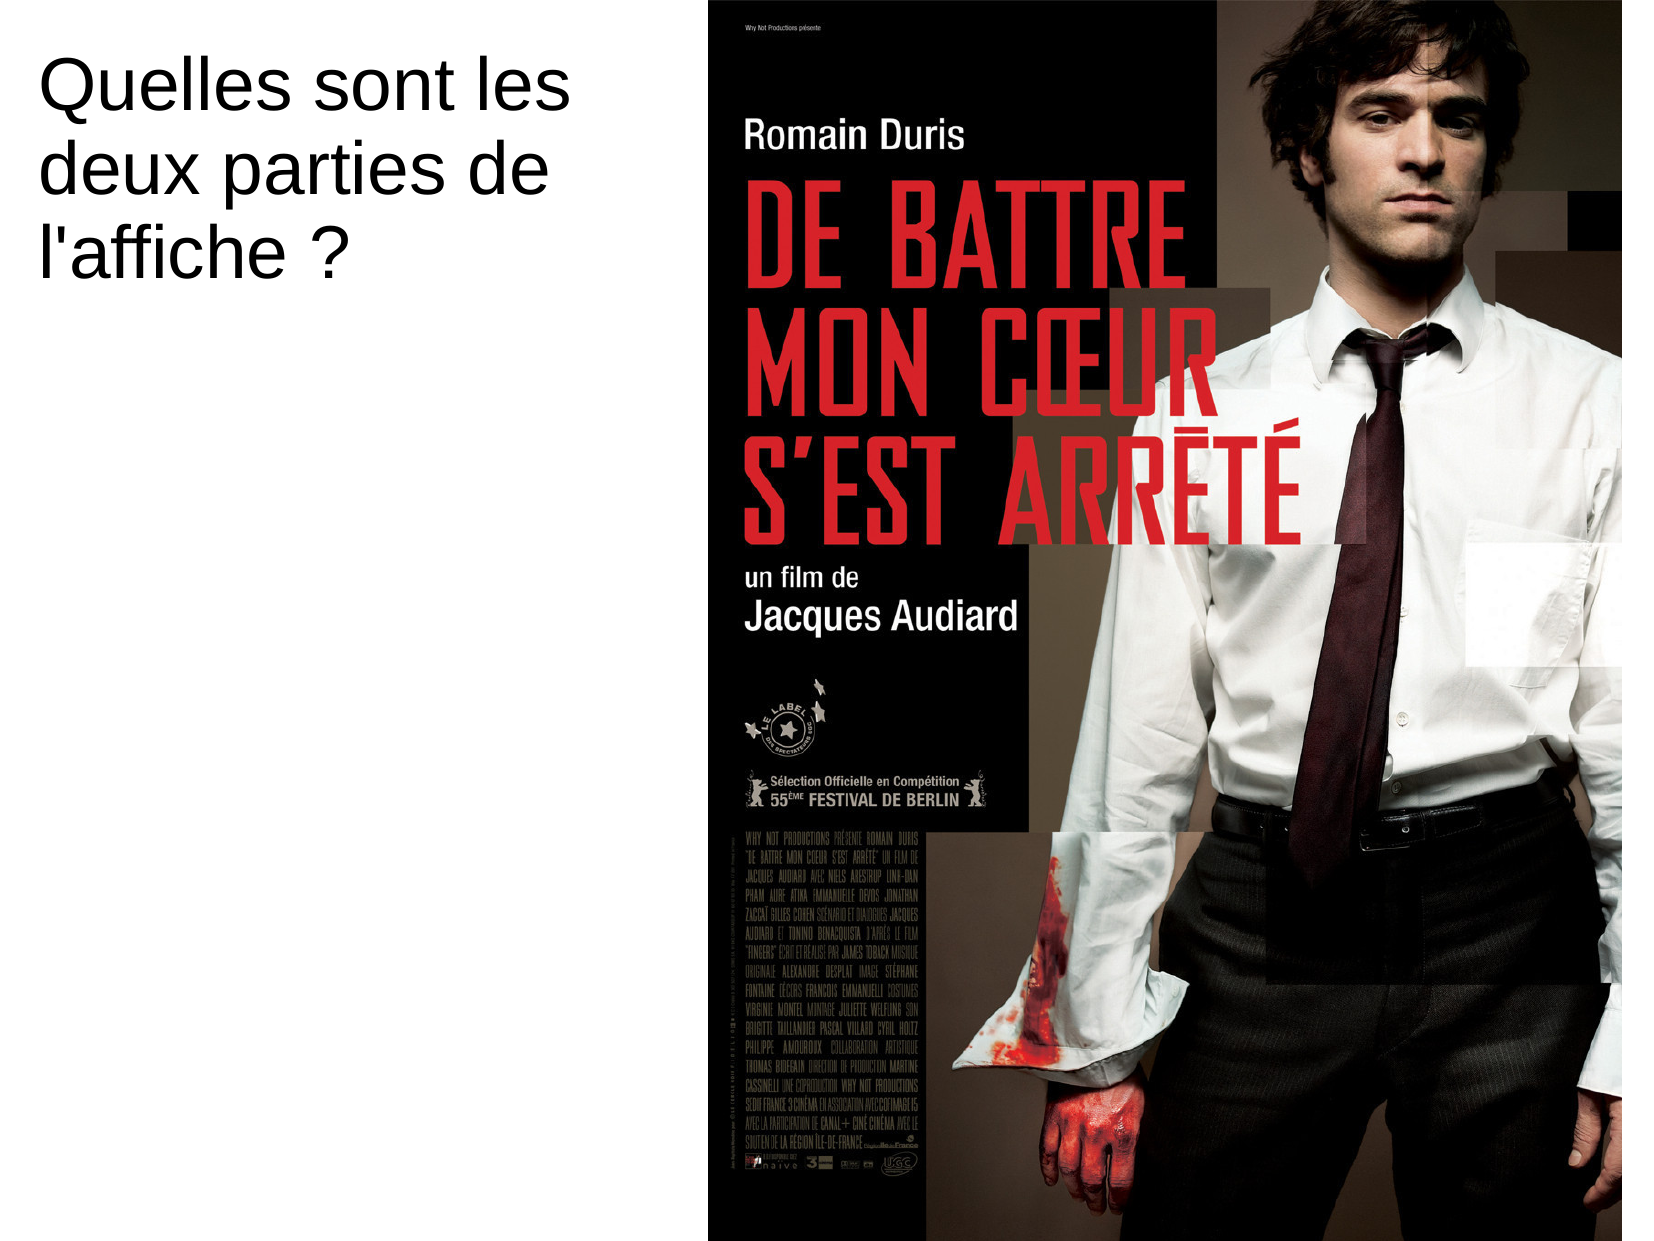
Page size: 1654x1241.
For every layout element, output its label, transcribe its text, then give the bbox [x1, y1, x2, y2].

picture [708, 0, 1622, 1241]
text_box Quelles sont les deux parties de l'affiche ? [23, 35, 674, 786]
